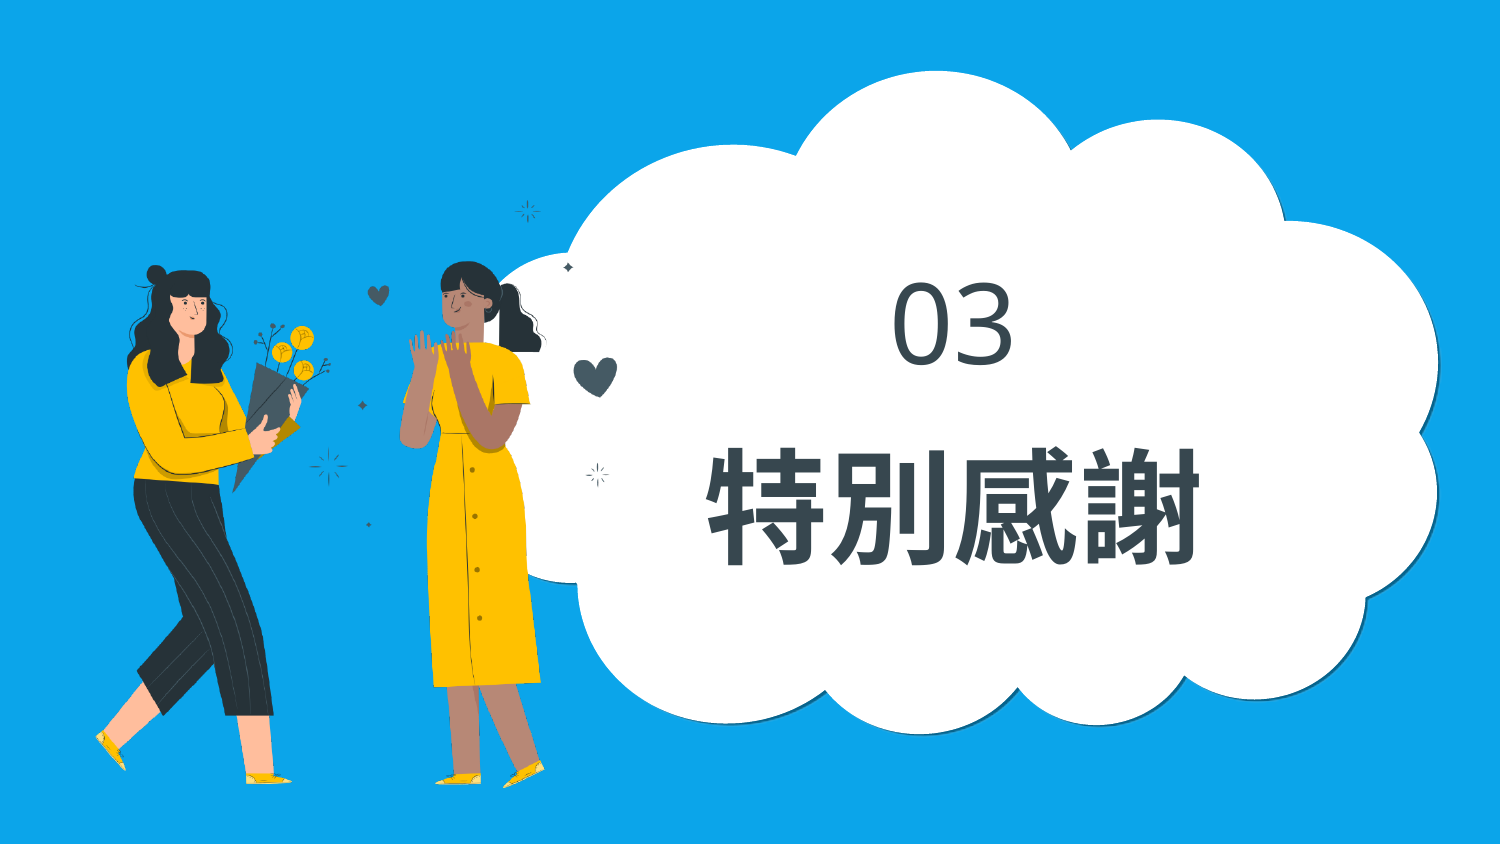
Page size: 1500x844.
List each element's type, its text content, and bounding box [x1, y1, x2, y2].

title 特別感謝 [646, 421, 1261, 563]
list 03 [811, 244, 1096, 395]
